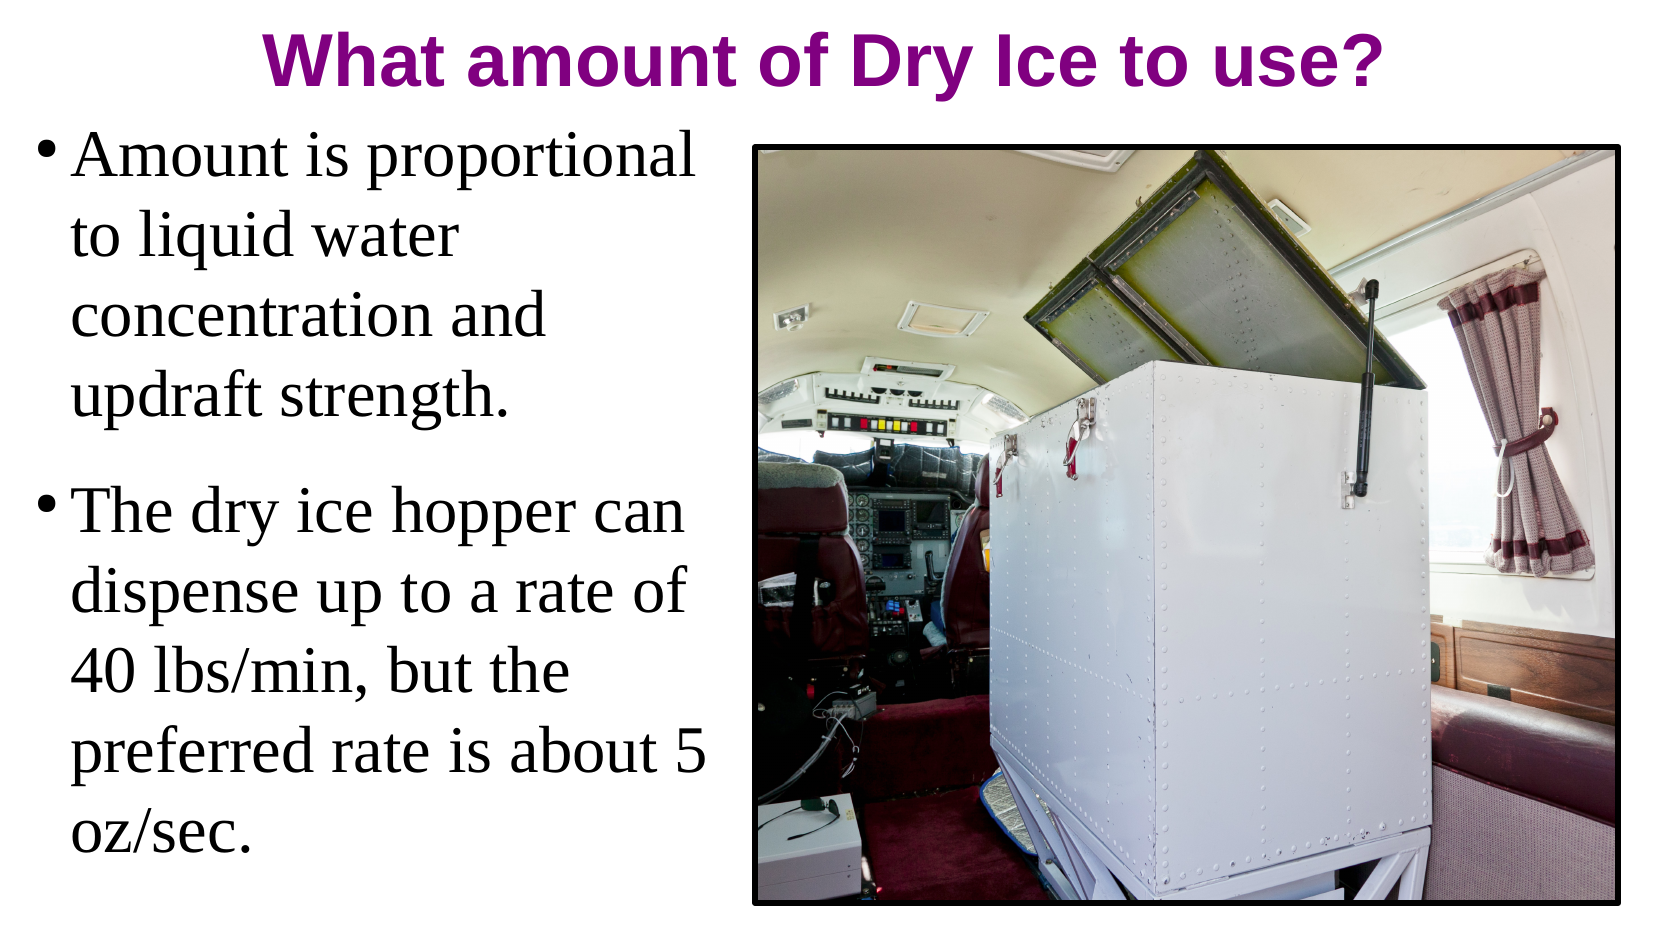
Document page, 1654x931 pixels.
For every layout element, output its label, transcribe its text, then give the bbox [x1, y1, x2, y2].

picture [757, 150, 1616, 901]
title What amount of Dry Ice to use? [0, 5, 1654, 107]
text_box Amount is proportional to liquid water concentration and updraft strength. The dry ice hopper can dispense up to a rate of 40 lbs/min, but the preferred rate is about 5 oz/sec. [19, 102, 725, 874]
